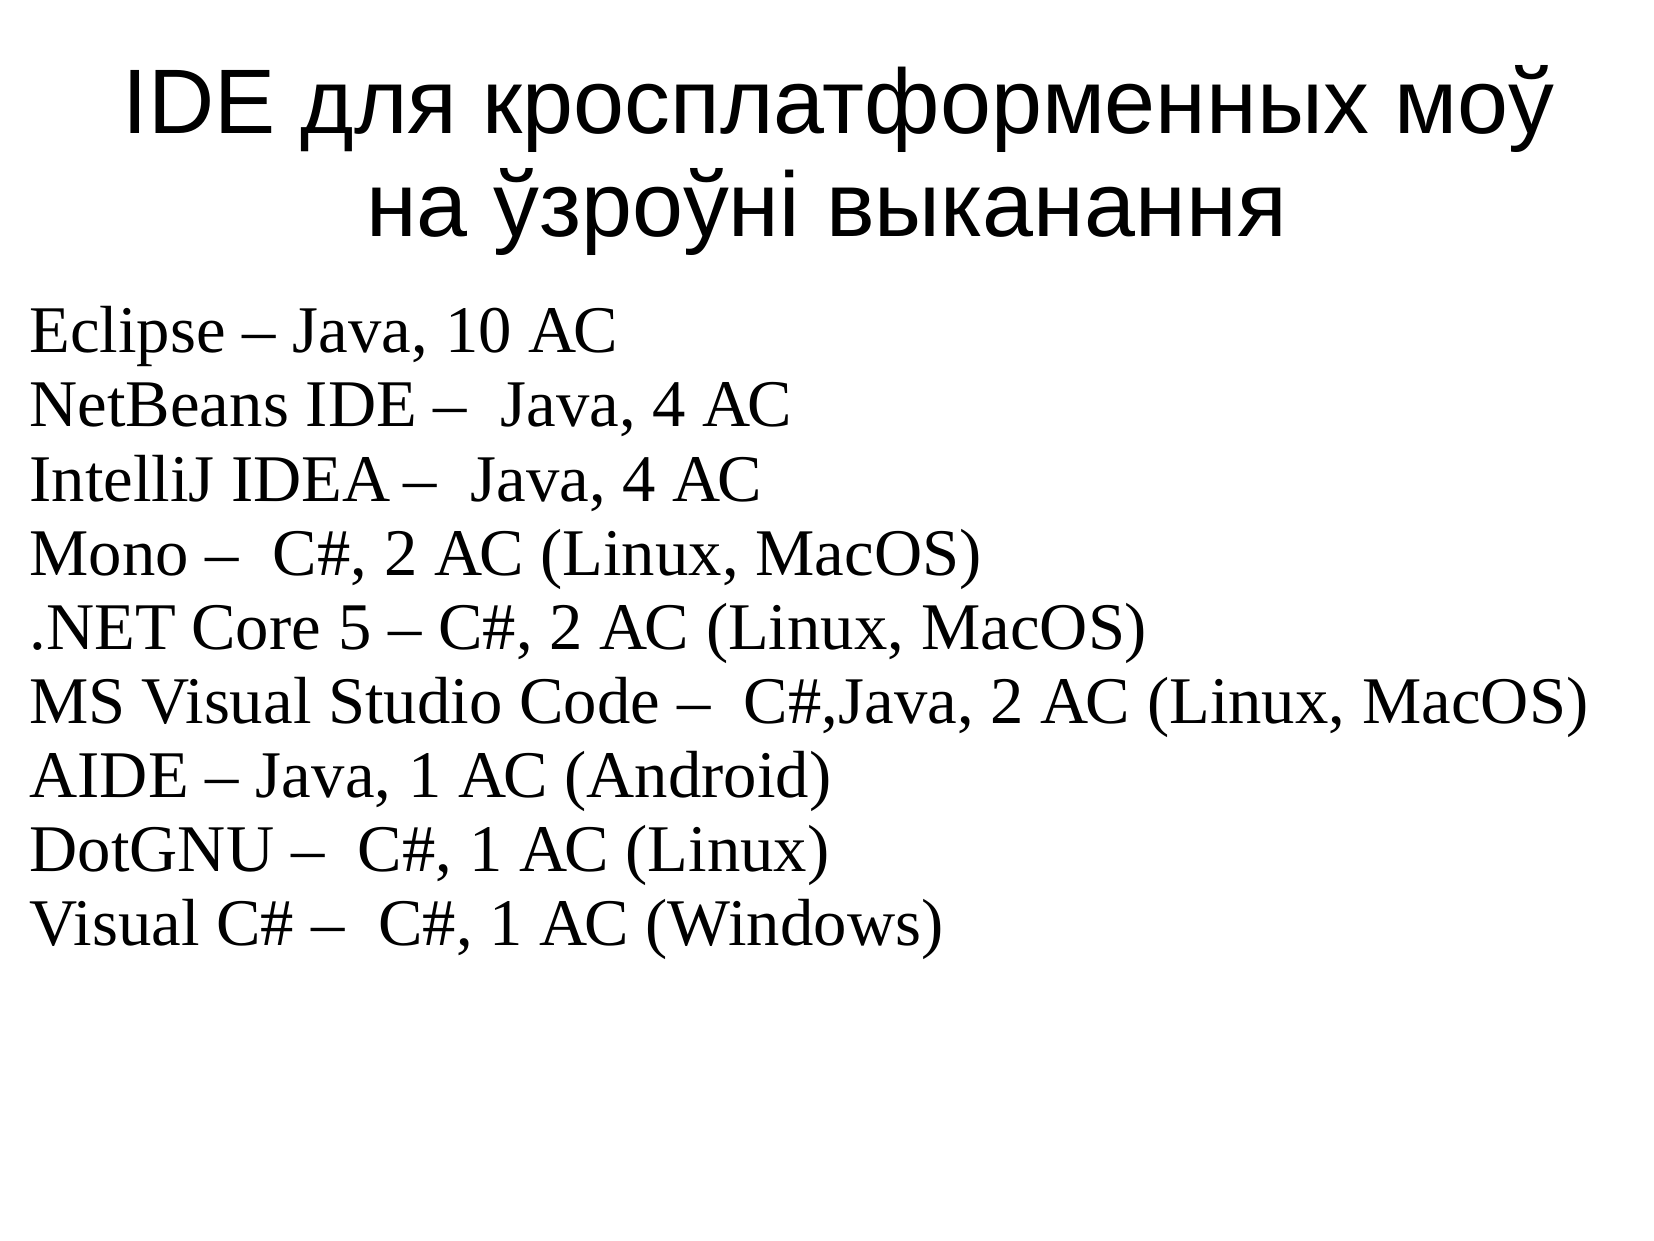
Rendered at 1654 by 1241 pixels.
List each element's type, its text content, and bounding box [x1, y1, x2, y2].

subtitle Eclipse – Java, 10 АС NetBeans IDE – Java, 4 АС IntelliJ IDEA – Java, 4 АС Mono – C#, 2 АС (Linux, MacOS) .NET Core 5 – C#, 2 АС (Linux, MacOS) MS Visual Studio Code – C#,Java, 2 АС (Linux, MacOS) AIDE – Java, 1 АС (Android) DotGNU – C#, 1 АС (Linux) Visual C# – C#, 1 АС (Windows) [29, 154, 1654, 1238]
title IDE для кросплатформенных моў на ўзроўні выканання [82, 49, 1571, 154]
